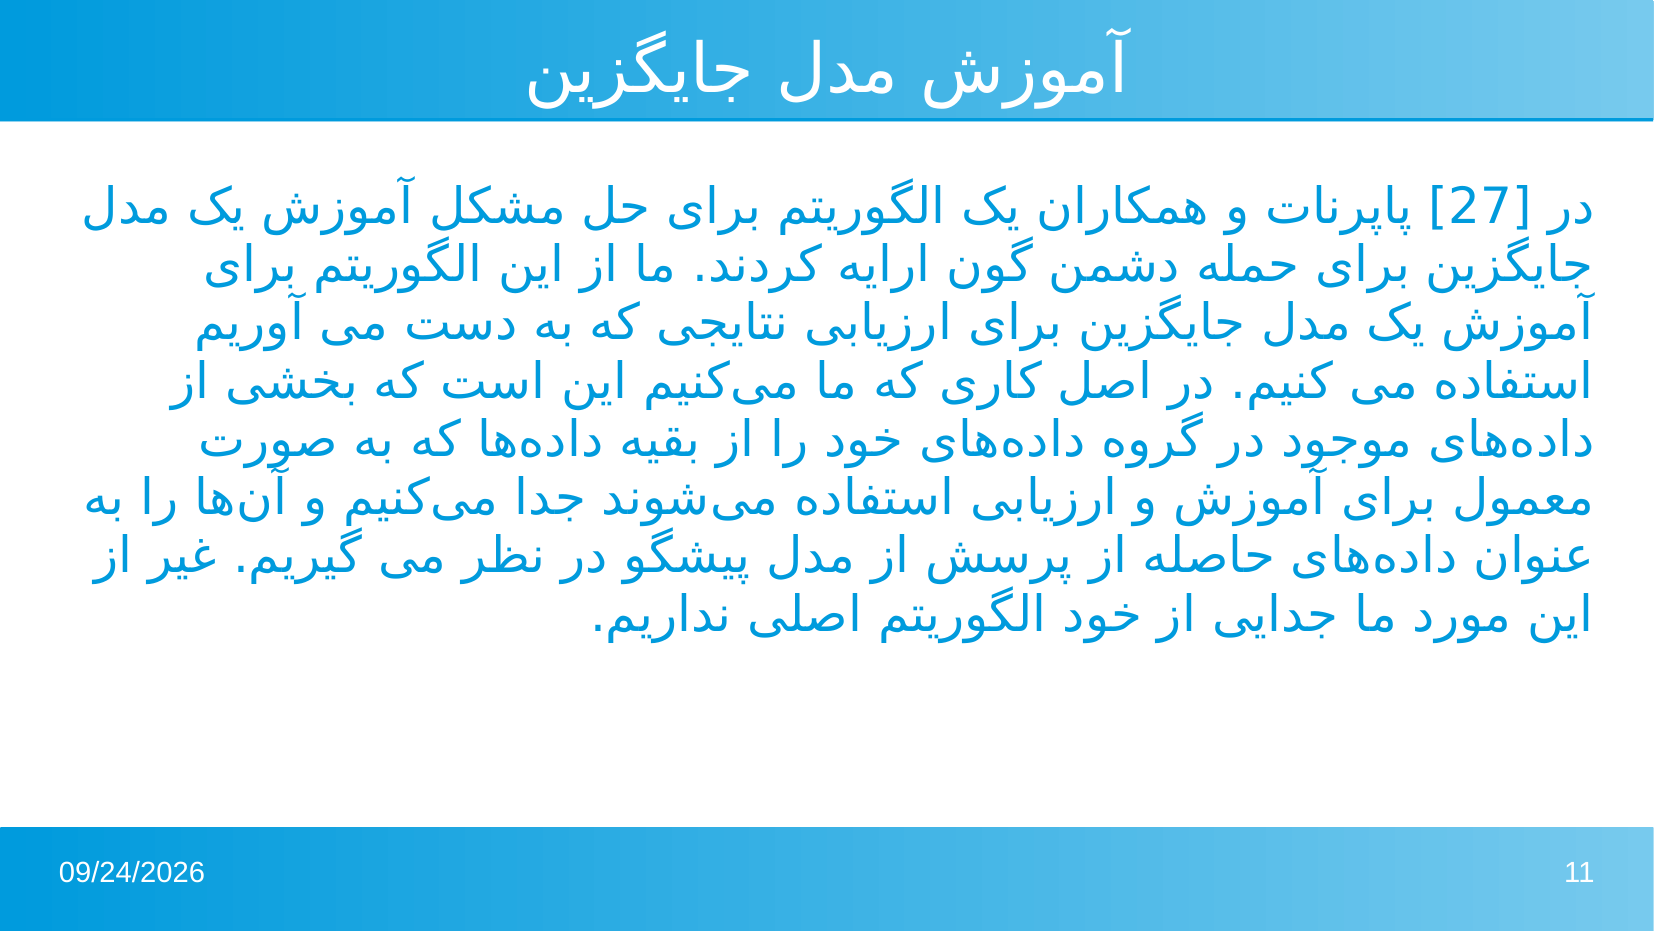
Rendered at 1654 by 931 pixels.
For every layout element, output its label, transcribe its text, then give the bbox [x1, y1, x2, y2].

list در [27] پاپرنات و همکاران یک الگوریتم برای حل مشکل آموزش یک مدل جایگزین برای حمله دشمن گون ارایه کردند. ما از این الگوریتم برای آموزش یک مدل جایگزین برای ارزیابی نتایجی که به دست می آوریم استفاده می کنیم. در اصل کاری که ما می‌کنیم این است که بخشی از داده‌های موجود در گروه داده‌های خود را از بقیه داده‌ها که به صورت معمول برای آموزش و ارزیابی استفاده می‌شوند جدا می‌کنیم و آن‌ها را به عنوان داده‌های حاصله از پرسش از مدل پیشگو در نظر می گیریم. غیر از این مورد ما جدایی از خود الگوریتم اصلی نداریم. [59, 177, 1595, 768]
title آموزش مدل جایگزین [59, 29, 1595, 108]
